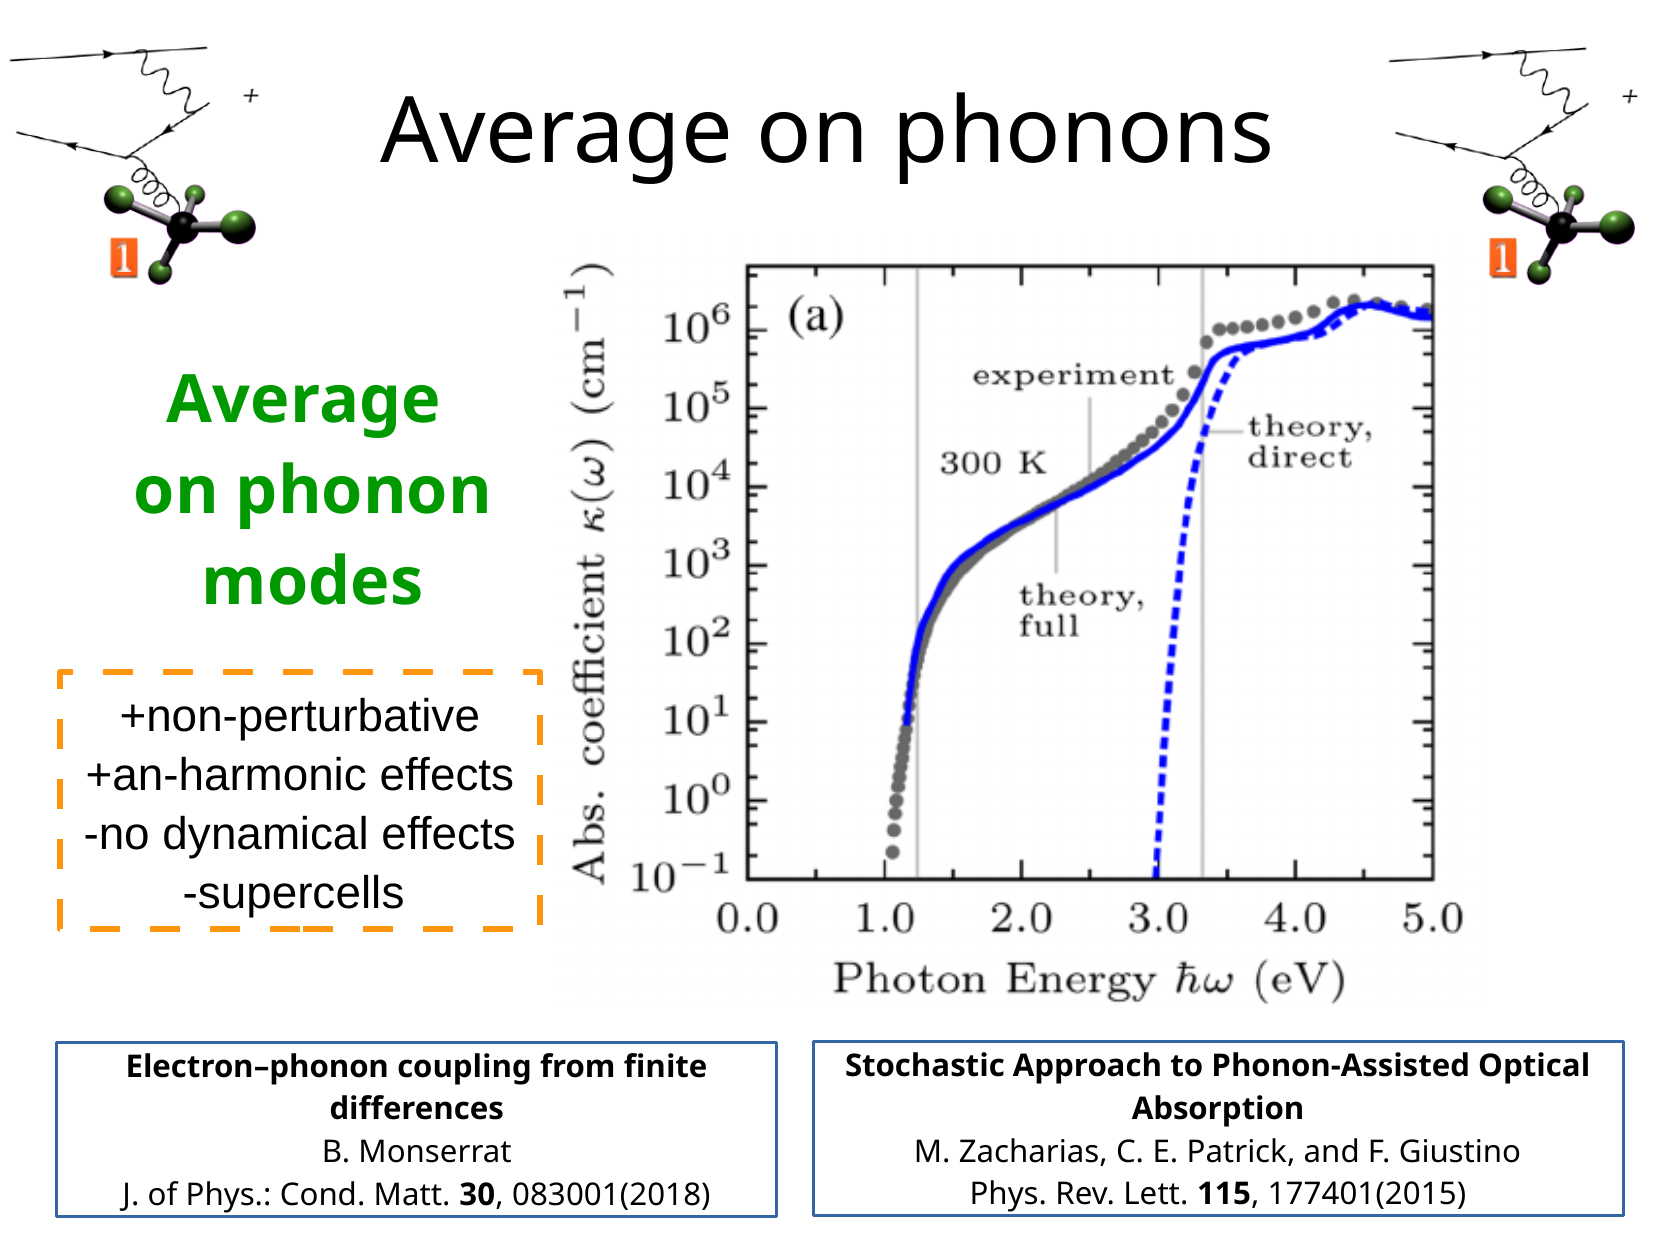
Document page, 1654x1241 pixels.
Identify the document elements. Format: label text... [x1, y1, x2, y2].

text_box Average on phonon modes [105, 359, 521, 616]
title Average on phonons [271, 54, 1572, 201]
picture [0, 0, 271, 302]
text_box Electron–phonon coupling from finite differences B. Monserrat J. of Phys.: Cond. Matt. 30, 083001(2018) [56, 1048, 777, 1210]
text_box +non-perturbative +an-harmonic effects -no dynamical effects -supercells [60, 672, 541, 929]
text_box Stochastic Approach to Phonon-Assisted Optical Absorption M. Zacharias, C. E. Patrick, and F. Giustino Phys. Rev. Lett. 115, 177401(2015) [813, 1047, 1624, 1210]
picture [525, 0, 1650, 1036]
